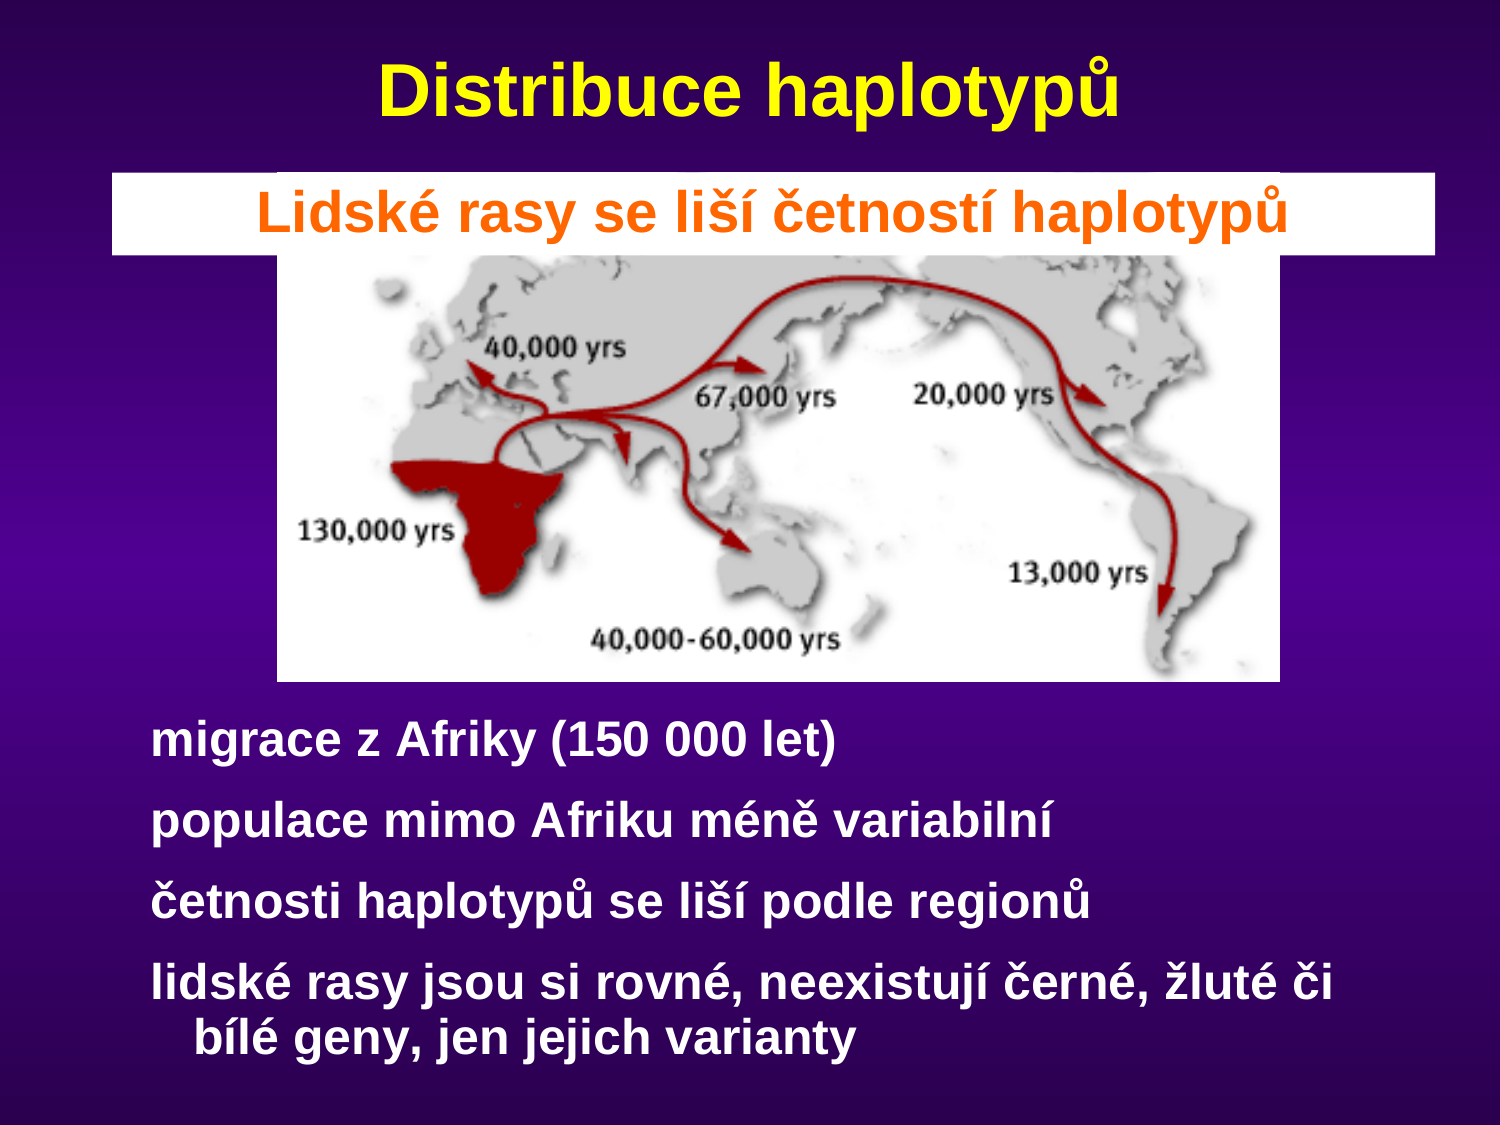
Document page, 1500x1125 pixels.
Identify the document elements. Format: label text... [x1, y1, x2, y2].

text_box Lidské rasy se liší četností haplotypů [112, 172, 1436, 256]
text_box migrace z Afriky (150 000 let) populace mimo Afriku méně variabilní četnosti haplotypů se liší podle regionů lidské rasy jsou si rovné, neexistují černé, žluté či bílé geny, jen jejich varianty [135, 704, 1436, 1083]
title Distribuce haplotypů [64, 37, 1436, 143]
picture [277, 256, 1280, 683]
